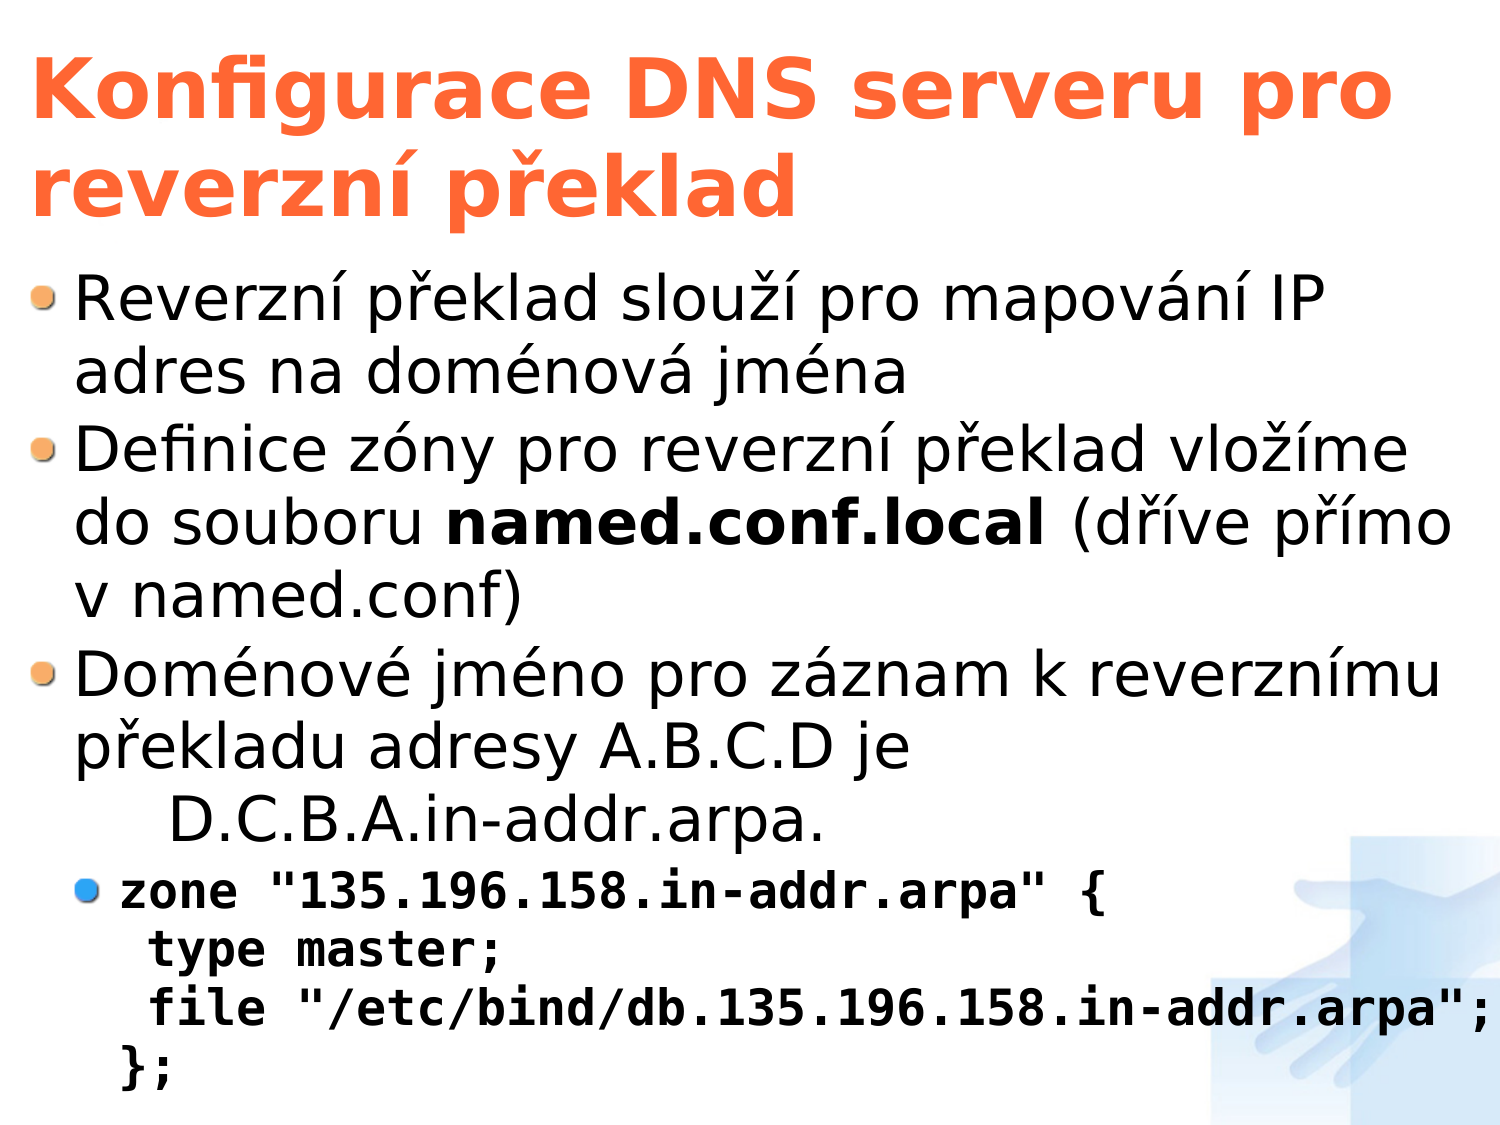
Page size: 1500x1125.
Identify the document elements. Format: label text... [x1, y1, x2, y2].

title Konfigurace DNS serveru pro reverzní překlad [29, 21, 1477, 257]
list Reverzní překlad slouží pro mapování IP adres na doménová jména Definice zóny pro reverzní překlad vložíme do souboru named.conf.local (dříve přímo v named.conf) Doménové jméno pro záznam k reverznímu překladu adresy A.B.C.D je D.C.B.A.in-addr.arpa. zone "135.196.158.in-addr.arpa" { type master; file "/etc/bind/db.135.196.158.in-addr.arpa"; }; [29, 262, 1500, 1096]
picture [0, 0, 1500, 1125]
